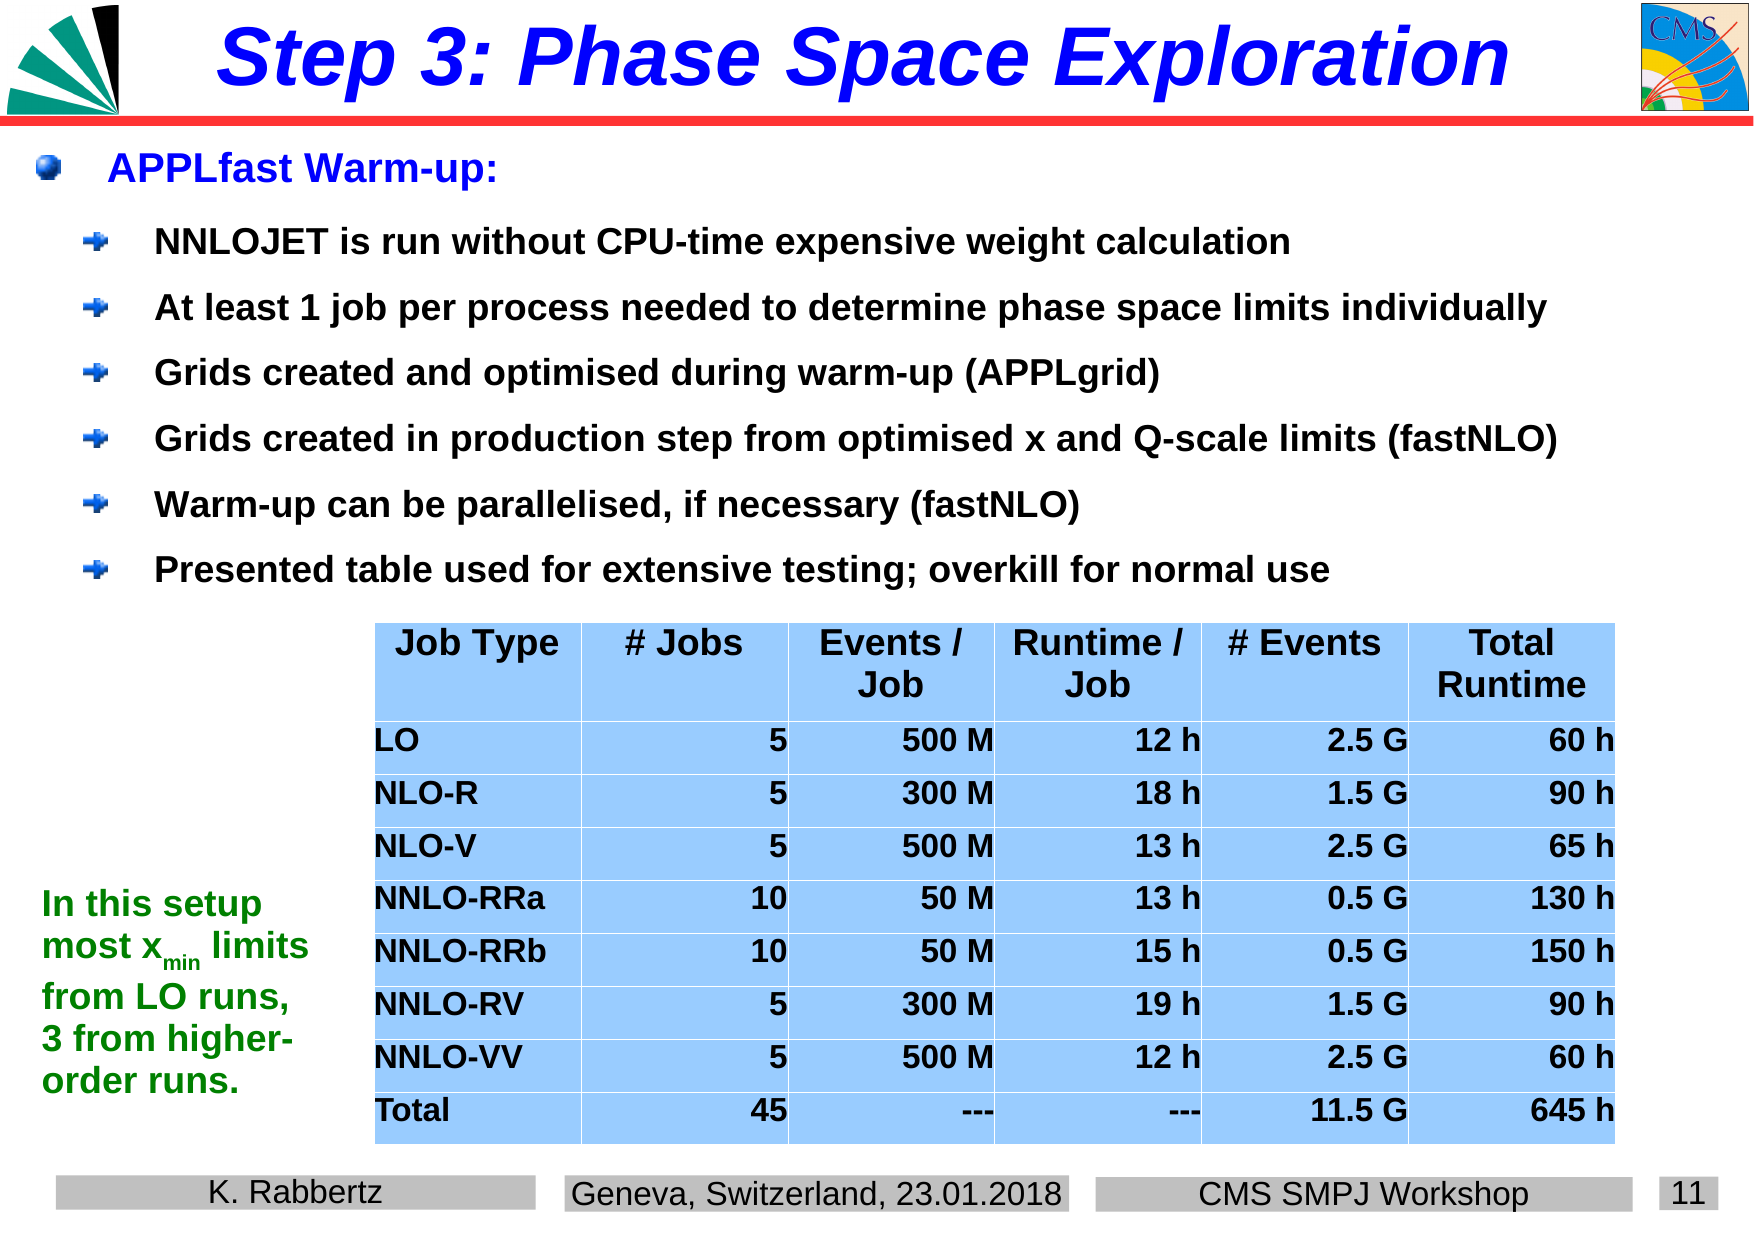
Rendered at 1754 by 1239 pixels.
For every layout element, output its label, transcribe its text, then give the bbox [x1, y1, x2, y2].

table_header # Events [1202, 623, 1408, 721]
table_cell LO [375, 722, 581, 774]
table_cell 60 h [1409, 1040, 1615, 1092]
table_cell 10 [582, 934, 788, 986]
table_cell 1.5 G [1202, 775, 1408, 827]
table_header Total Runtime [1409, 623, 1615, 721]
table_cell 5 [582, 1040, 788, 1092]
table_cell 5 [582, 987, 788, 1039]
table_header Events / Job [789, 623, 994, 721]
table_cell 13 h [995, 828, 1201, 880]
table_cell 10 [582, 881, 788, 933]
table_cell 13 h [995, 881, 1201, 933]
table_cell 130 h [1409, 881, 1615, 933]
table_cell 5 [582, 775, 788, 827]
table_cell NLO-R [375, 775, 581, 827]
table_cell 50 M [789, 934, 994, 986]
table_header # Jobs [582, 623, 788, 721]
table_cell 645 h [1409, 1093, 1615, 1144]
picture [1641, 3, 1749, 111]
table_cell 1.5 G [1202, 987, 1408, 1039]
table_cell 11.5 G [1202, 1093, 1408, 1144]
table_cell 5 [582, 828, 788, 880]
table_cell 18 h [995, 775, 1201, 827]
table_cell 15 h [995, 934, 1201, 986]
table_cell 5 [582, 722, 788, 774]
table_cell 50 M [789, 881, 994, 933]
table_cell Total [375, 1093, 581, 1144]
table_cell 65 h [1409, 828, 1615, 880]
table_cell NNLO-RRa [375, 881, 581, 933]
table_cell 12 h [995, 1040, 1201, 1092]
table_cell 2.5 G [1202, 1040, 1408, 1092]
table_cell 45 [582, 1093, 788, 1144]
table_cell 90 h [1409, 987, 1615, 1039]
table_cell 500 M [789, 828, 994, 880]
table_cell 150 h [1409, 934, 1615, 986]
table_cell 500 M [789, 1040, 994, 1092]
list APPLfast Warm-up: NNLOJET is run without CPU-time expensive weight calculation At least 1 job per process needed to determine phase space limits individually Grids created and optimised during warm-up (APPLgrid) Grids created in production step from optimised x and Q-scale limits (fastNLO) Warm-up can be parallelised, if necessary (fastNLO) Presented table used for extensive testing; overkill for normal use [24, 144, 1730, 592]
table_cell NNLO-VV [375, 1040, 581, 1092]
table_header Runtime / Job [995, 623, 1201, 721]
table_cell 0.5 G [1202, 881, 1408, 933]
table_cell 300 M [789, 987, 994, 1039]
title Step 3: Phase Space Exploration [123, 0, 1606, 114]
table_cell NNLO-RV [375, 987, 581, 1039]
table_header Job Type [375, 623, 581, 721]
table_cell 19 h [995, 987, 1201, 1039]
table_cell 300 M [789, 775, 994, 827]
picture [7, 5, 119, 116]
table_cell 90 h [1409, 775, 1615, 827]
table_cell NNLO-RRb [375, 934, 581, 986]
table_cell NLO-V [375, 828, 581, 880]
table_cell 60 h [1409, 722, 1615, 774]
table_cell --- [789, 1093, 994, 1144]
table_cell 2.5 G [1202, 828, 1408, 880]
table_cell 12 h [995, 722, 1201, 774]
table_cell 500 M [789, 722, 994, 774]
table_cell 2.5 G [1202, 722, 1408, 774]
table_cell 0.5 G [1202, 934, 1408, 986]
text_box In this setup most xmin limits from LO runs, 3 from higher- order runs. [29, 876, 322, 1108]
table_cell --- [995, 1093, 1201, 1144]
